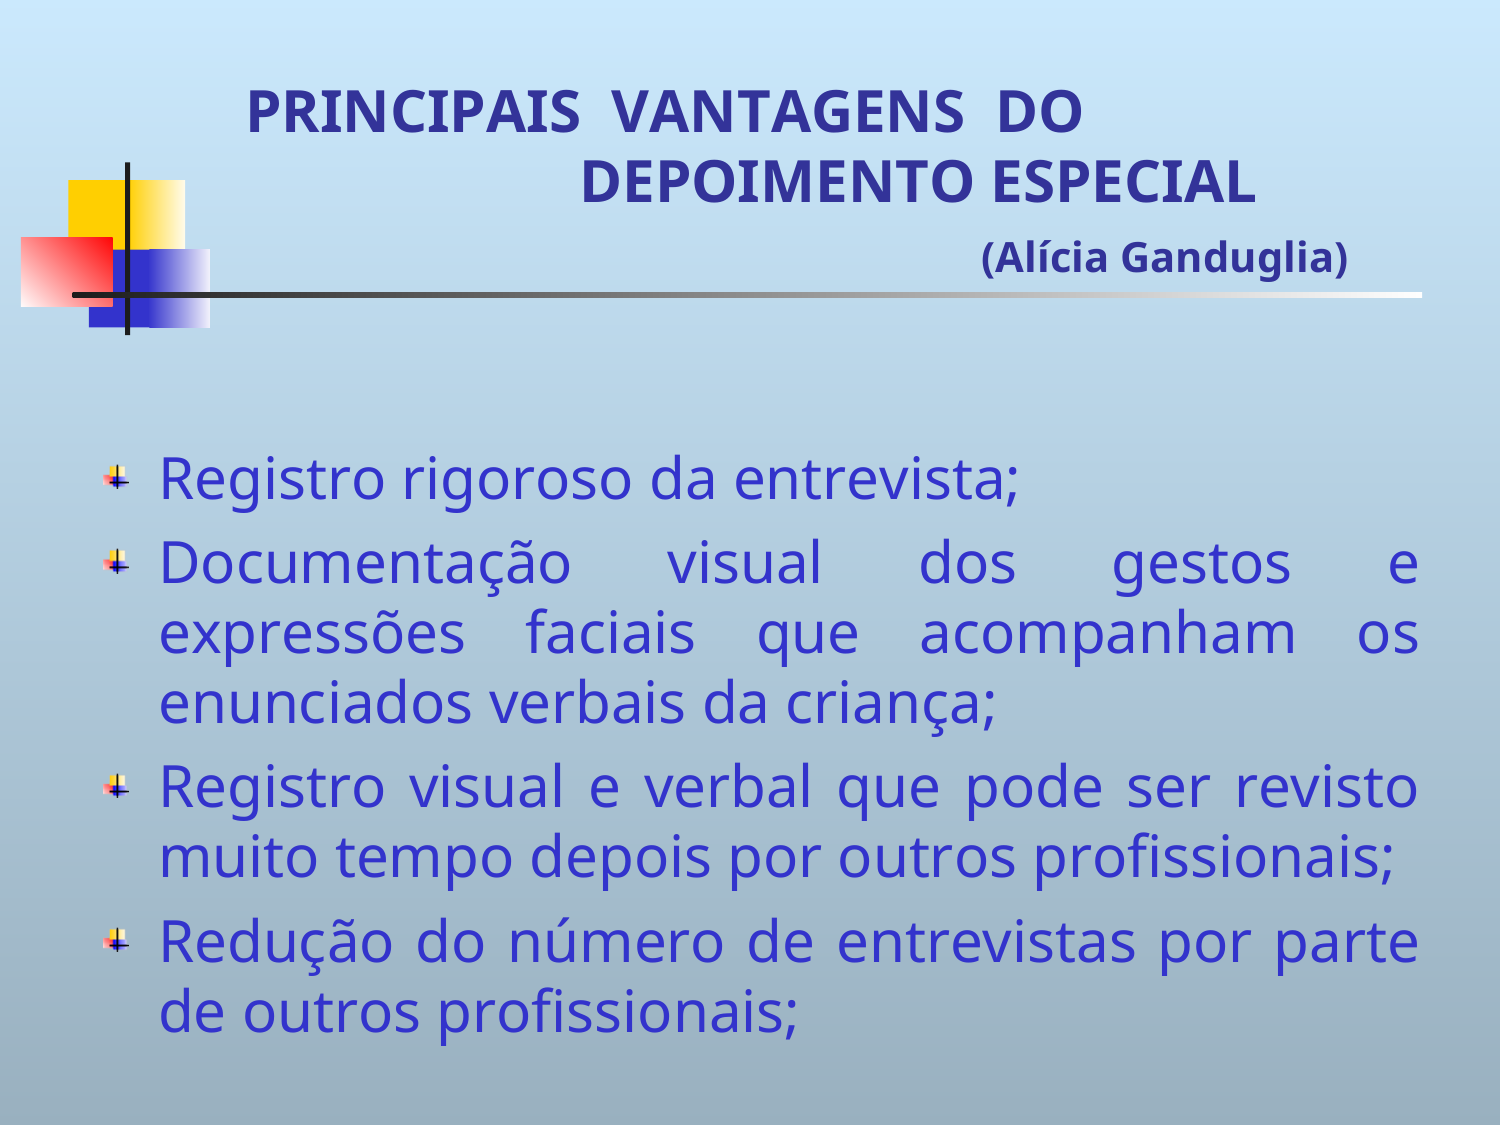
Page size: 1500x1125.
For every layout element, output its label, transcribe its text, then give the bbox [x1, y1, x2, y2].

list Registro rigoroso da entrevista; Documentação visual dos gestos e expressões faciais que acompanham os enunciados verbais da criança; Registro visual e verbal que pode ser revisto muito tempo depois por outros profissionais; Redução do número de entrevistas por parte de outros profissionais; [88, 278, 1436, 1083]
title PRINCIPAIS VANTAGENS DO DEPOIMENTO ESPECIAL (Alícia Ganduglia) [230, 66, 1411, 278]
